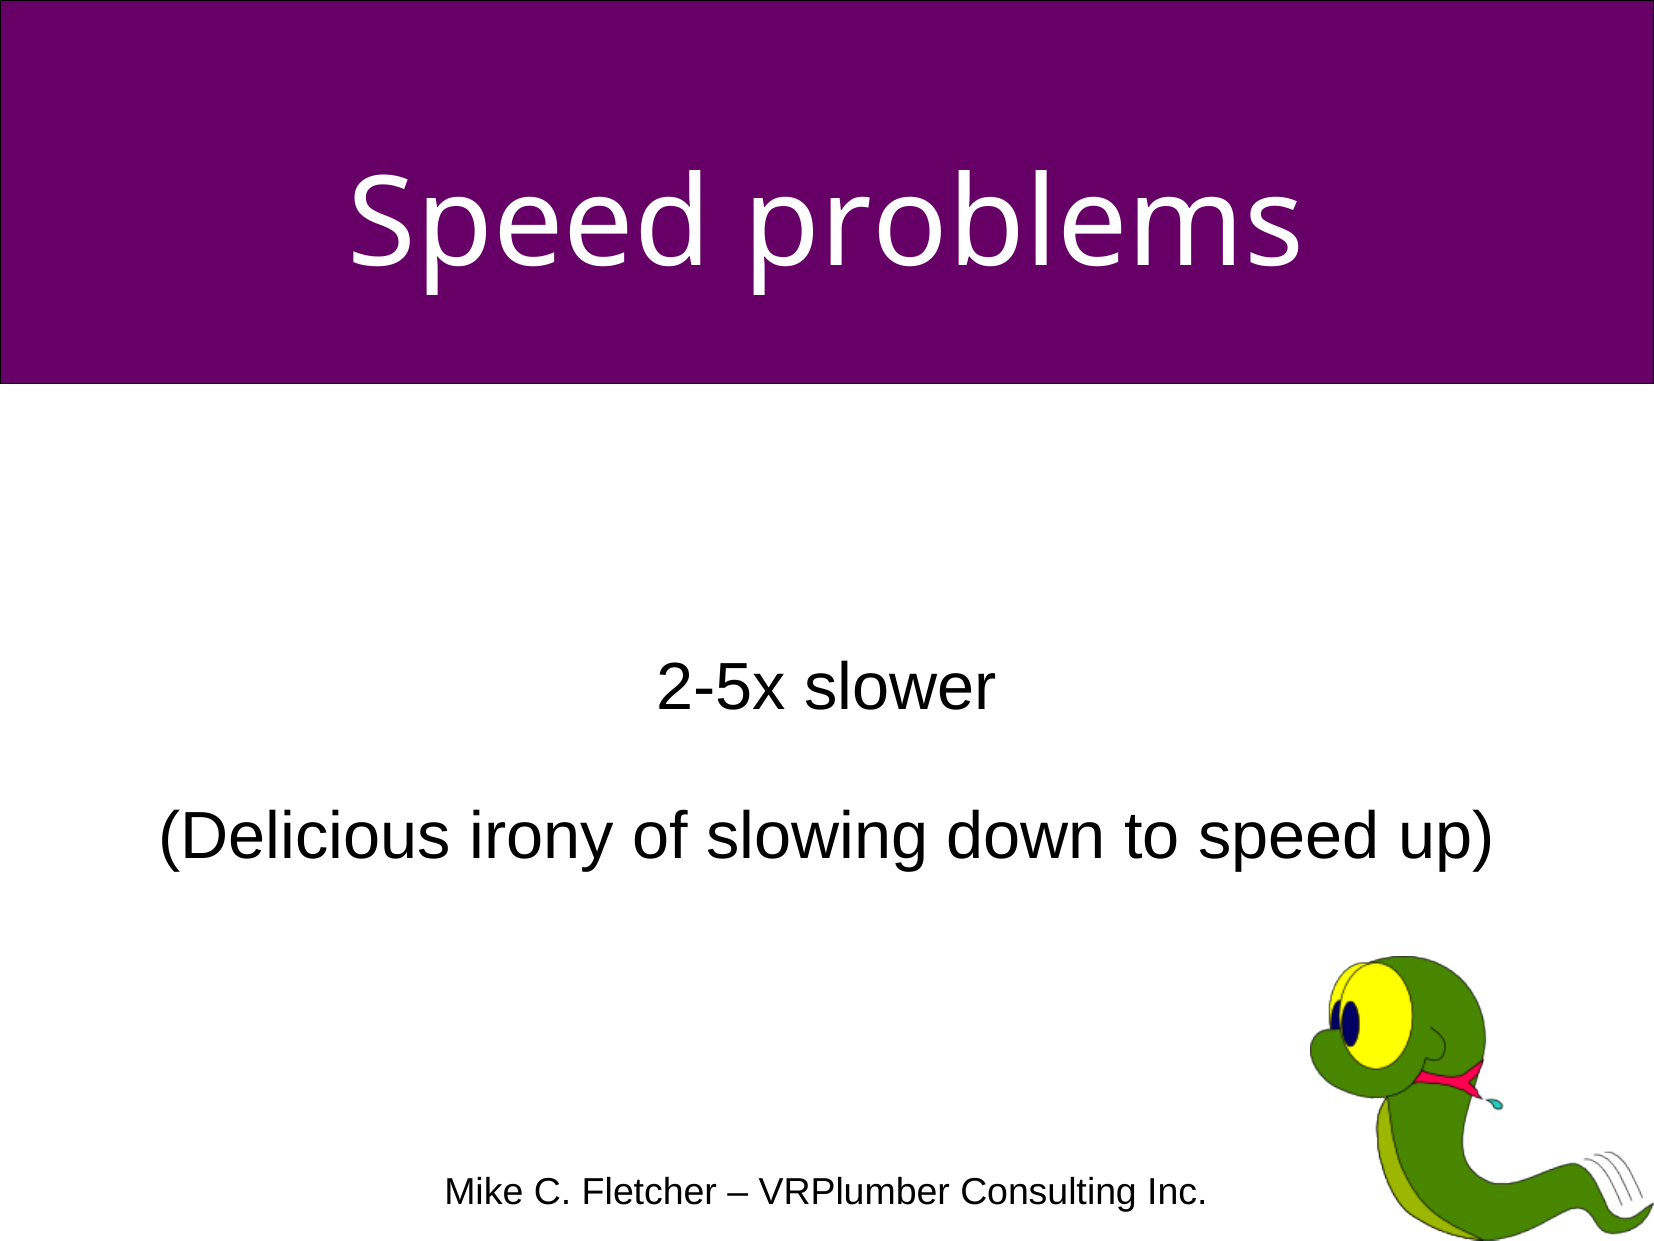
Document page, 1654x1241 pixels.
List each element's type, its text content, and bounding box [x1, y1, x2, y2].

title Speed problems [82, 56, 1571, 377]
picture [1310, 956, 1654, 1241]
subtitle 2-5x slower (Delicious irony of slowing down to speed up) [82, 420, 1571, 1102]
